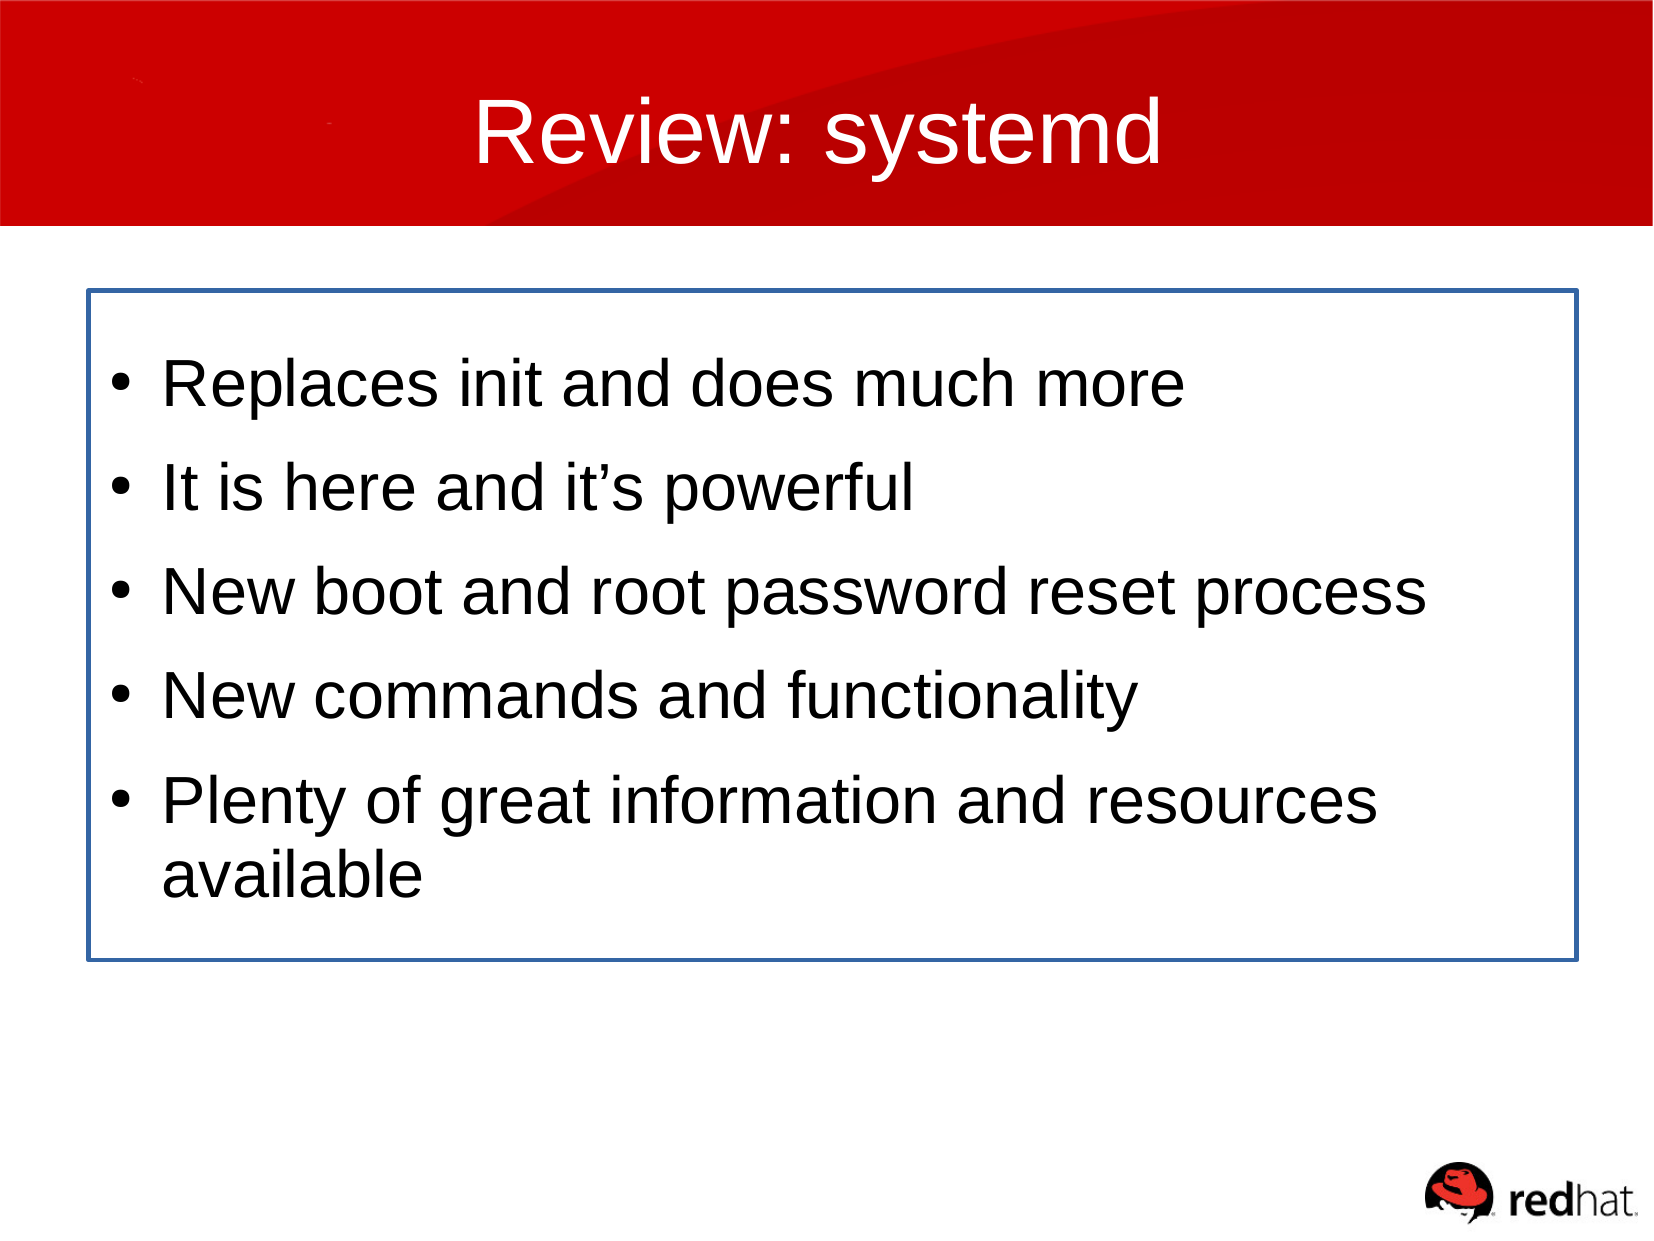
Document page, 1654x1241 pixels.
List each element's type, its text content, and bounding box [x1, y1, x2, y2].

list Replaces init and does much more It is here and it’s powerful New boot and root password reset process New commands and functionality Plenty of great information and resources available [88, 290, 1577, 961]
picture [0, 0, 1653, 226]
picture [1425, 1162, 1638, 1232]
title Review: systemd [75, 37, 1564, 226]
